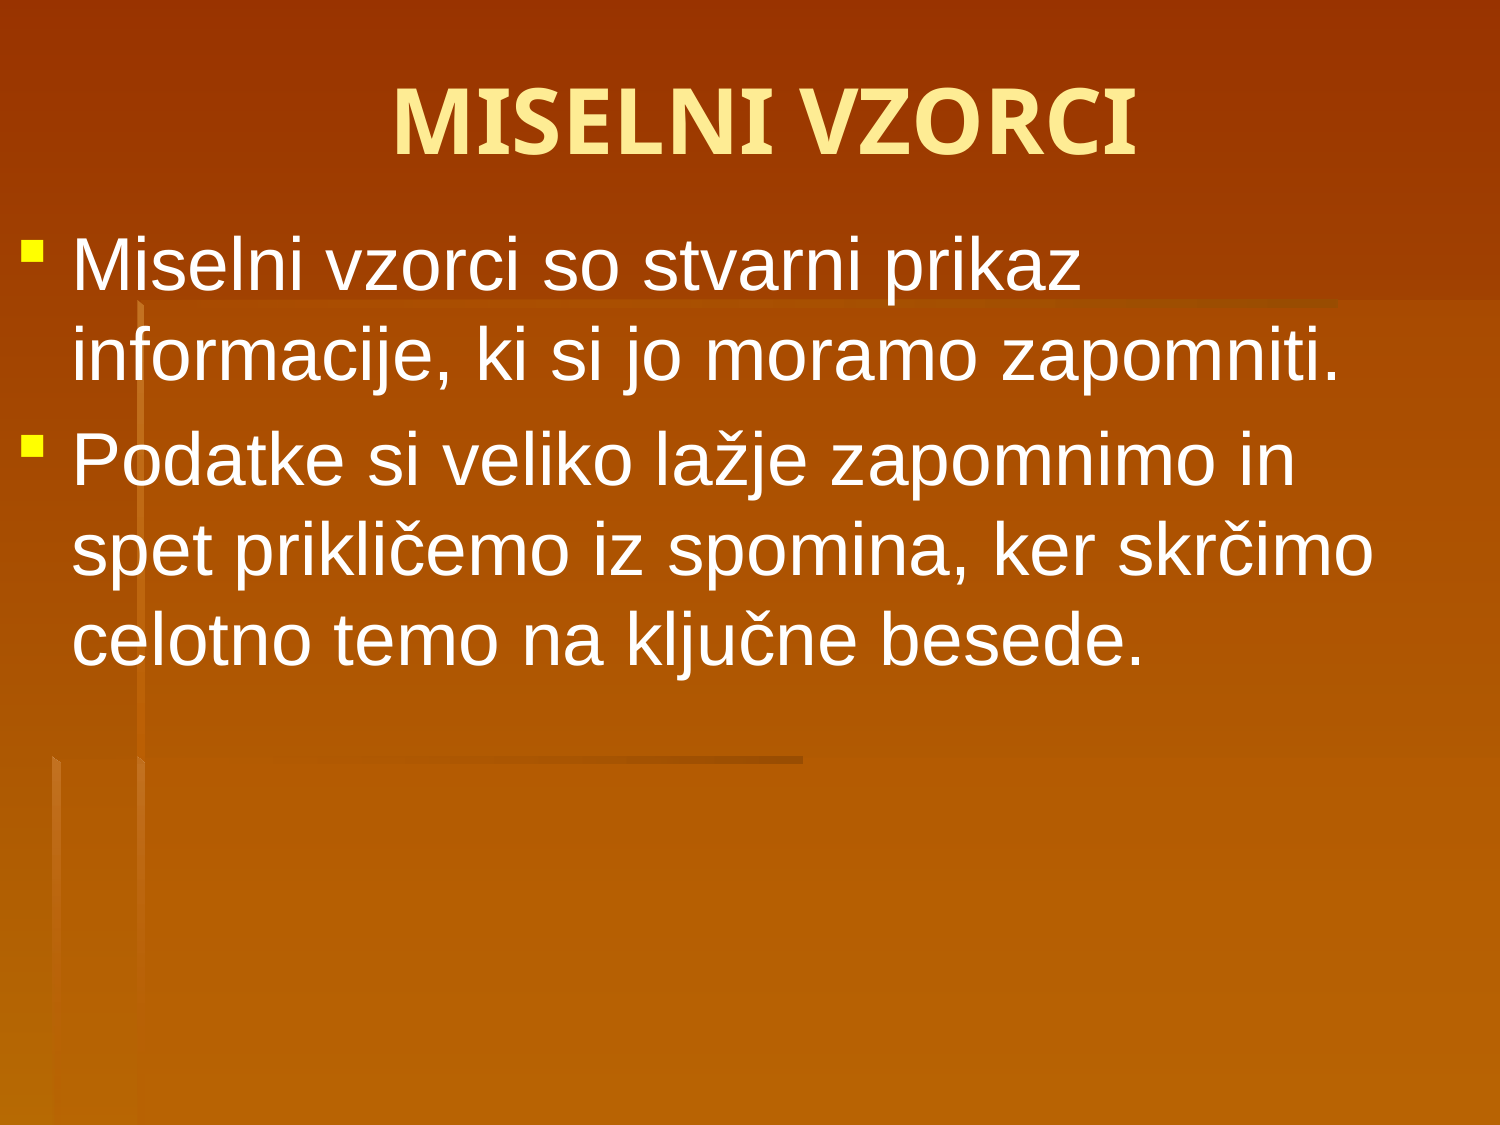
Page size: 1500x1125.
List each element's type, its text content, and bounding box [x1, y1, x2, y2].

list Miselni vzorci so stvarni prikaz informacije, ki si jo moramo zapomniti. Podatke si veliko lažje zapomnimo in spet prikličemo iz spomina, ker skrčimo celotno temo na ključne besede. [0, 208, 1459, 1125]
title MISELNI VZORCI [76, 0, 1453, 208]
